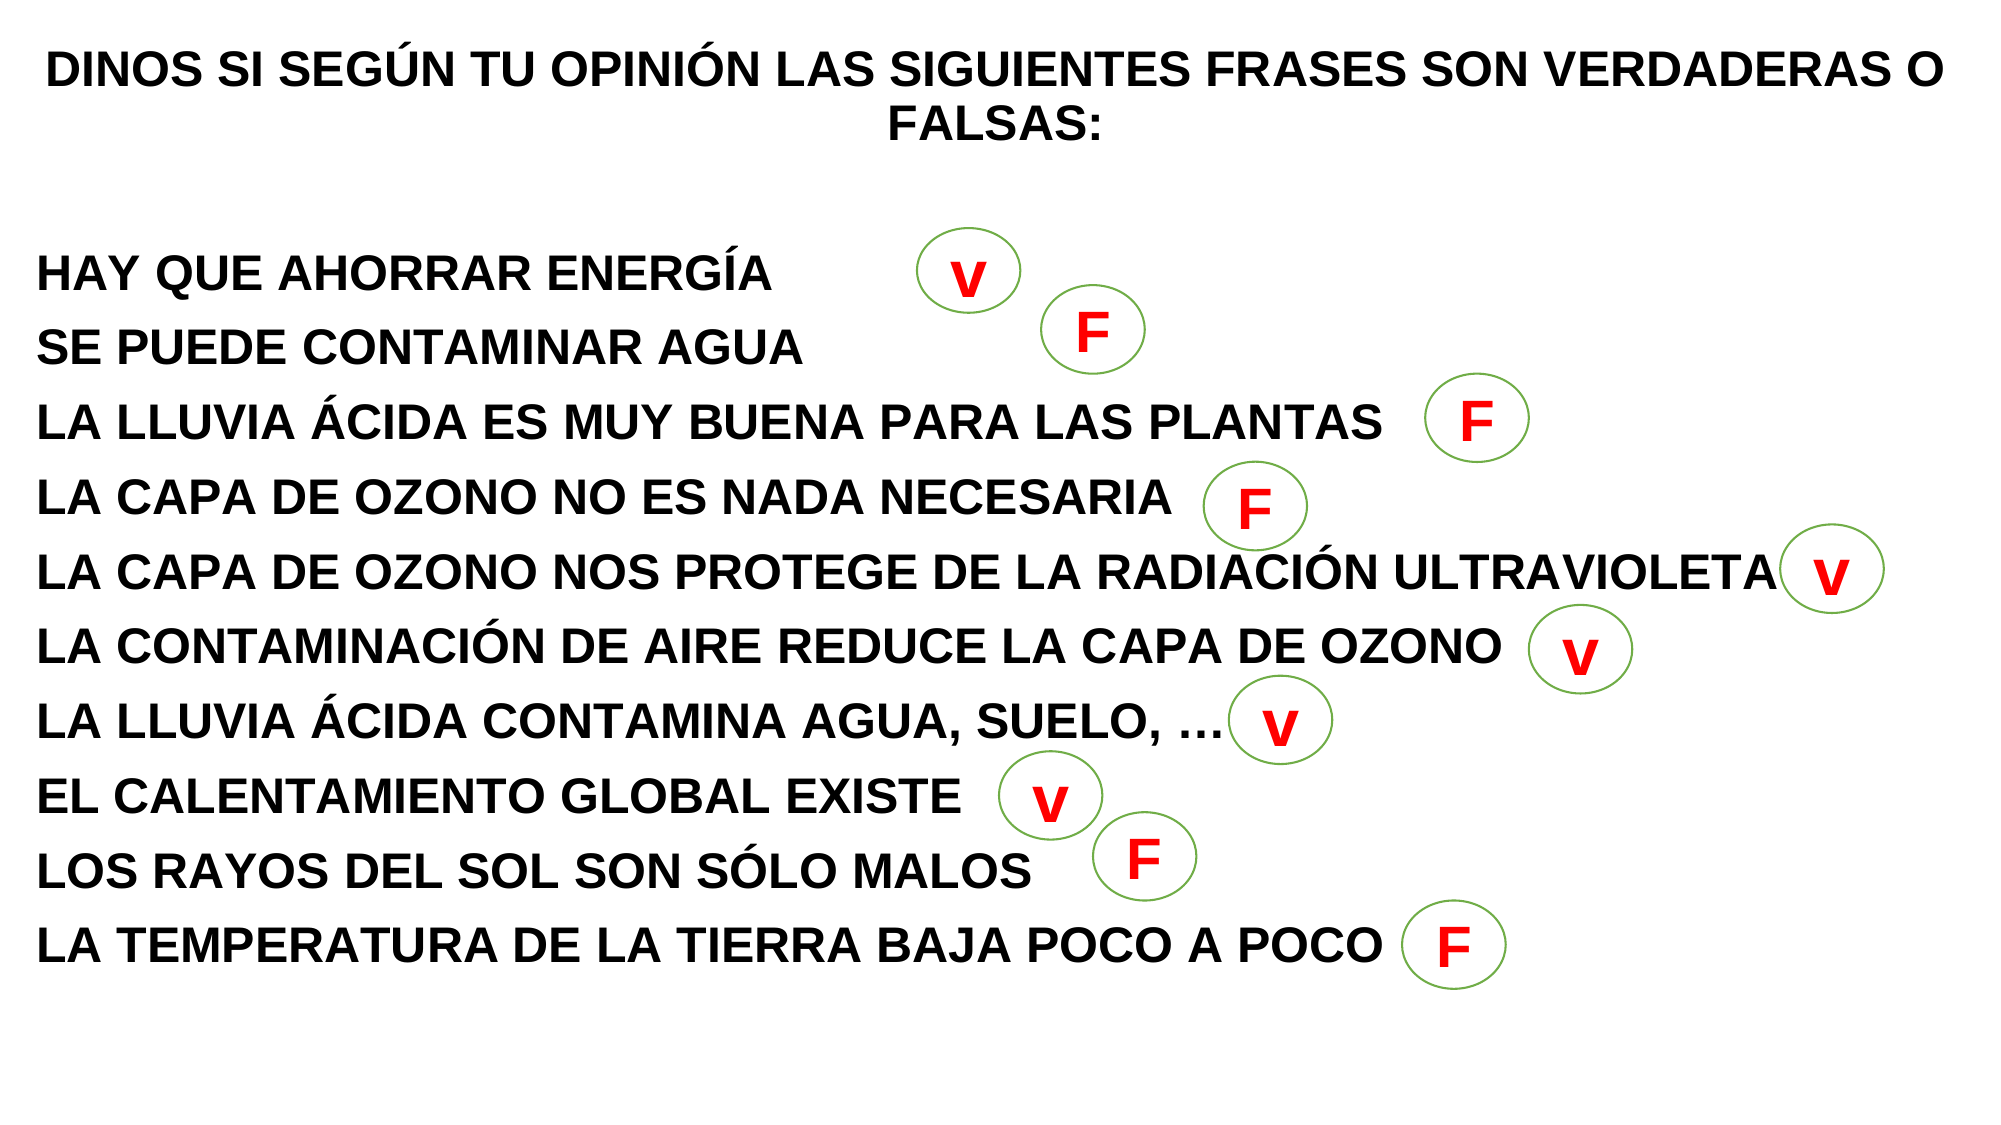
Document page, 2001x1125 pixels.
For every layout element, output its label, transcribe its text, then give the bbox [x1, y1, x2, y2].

text_box F [1041, 285, 1145, 374]
list DINOS SI SEGÚN TU OPINIÓN LAS SIGUIENTES FRASES SON VERDADERAS O FALSAS: HAY QUE AHORRAR ENERGÍA SE PUEDE CONTAMINAR AGUA LA LLUVIA ÁCIDA ES MUY BUENA PARA LAS PLANTAS LA CAPA DE OZONO NO ES NADA NECESARIA LA CAPA DE OZONO NOS PROTEGE DE LA RADIACIÓN ULTRAVIOLETA LA CONTAMINACIÓN DE AIRE REDUCE LA CAPA DE OZONO LA LLUVIA ÁCIDA CONTAMINA AGUA, SUELO, … EL CALENTAMIENTO GLOBAL EXISTE LOS RAYOS DEL SOL SON SÓLO MALOS LA TEMPERATURA DE LA TIERRA BAJA POCO A POCO [21, 35, 1972, 1014]
text_box v [998, 751, 1103, 840]
text_box F [1402, 900, 1506, 989]
text_box v [1780, 524, 1884, 613]
text_box F [1425, 373, 1529, 462]
text_box F [1092, 812, 1197, 901]
text_box v [1528, 604, 1633, 694]
text_box F [1203, 461, 1308, 551]
text_box v [916, 228, 1021, 313]
text_box v [1228, 675, 1333, 765]
